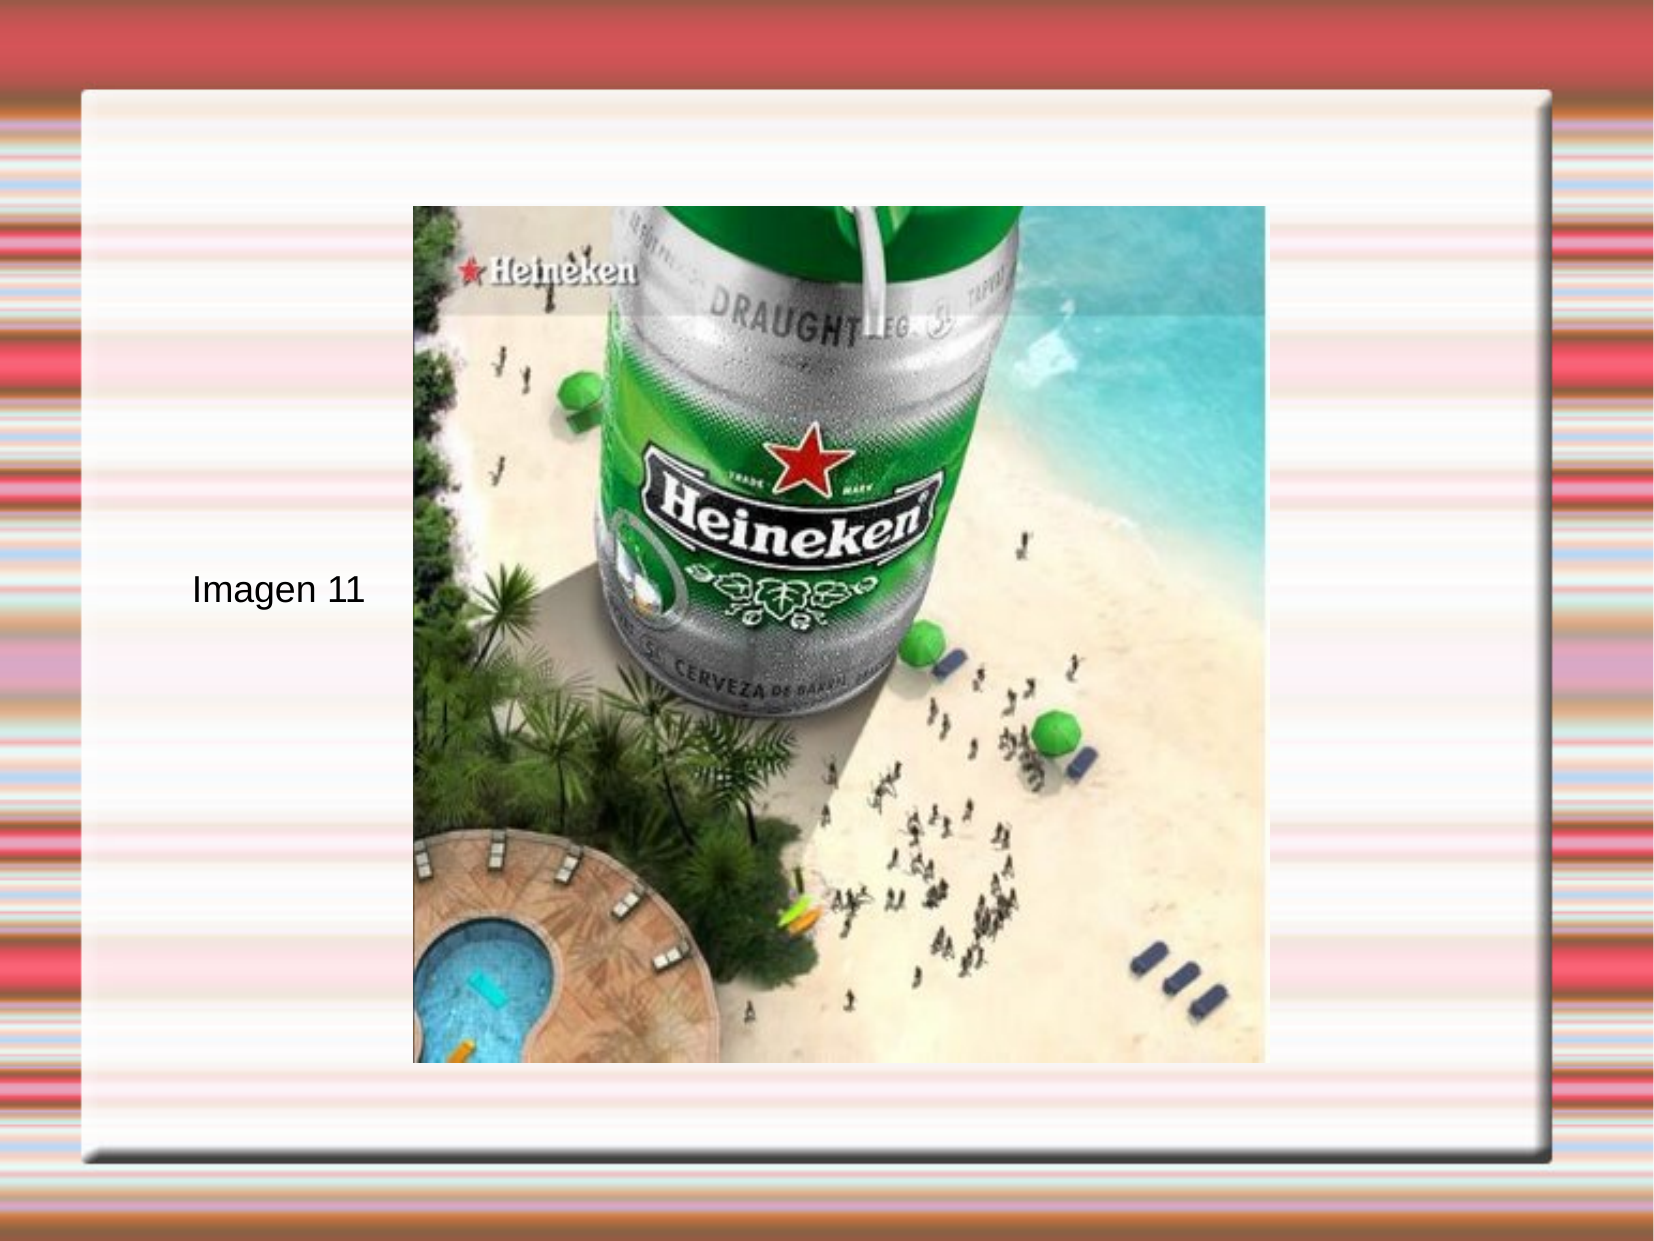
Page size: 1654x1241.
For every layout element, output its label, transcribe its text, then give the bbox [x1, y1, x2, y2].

picture [0, 0, 1654, 1241]
text_box Imagen 11 [177, 561, 414, 618]
